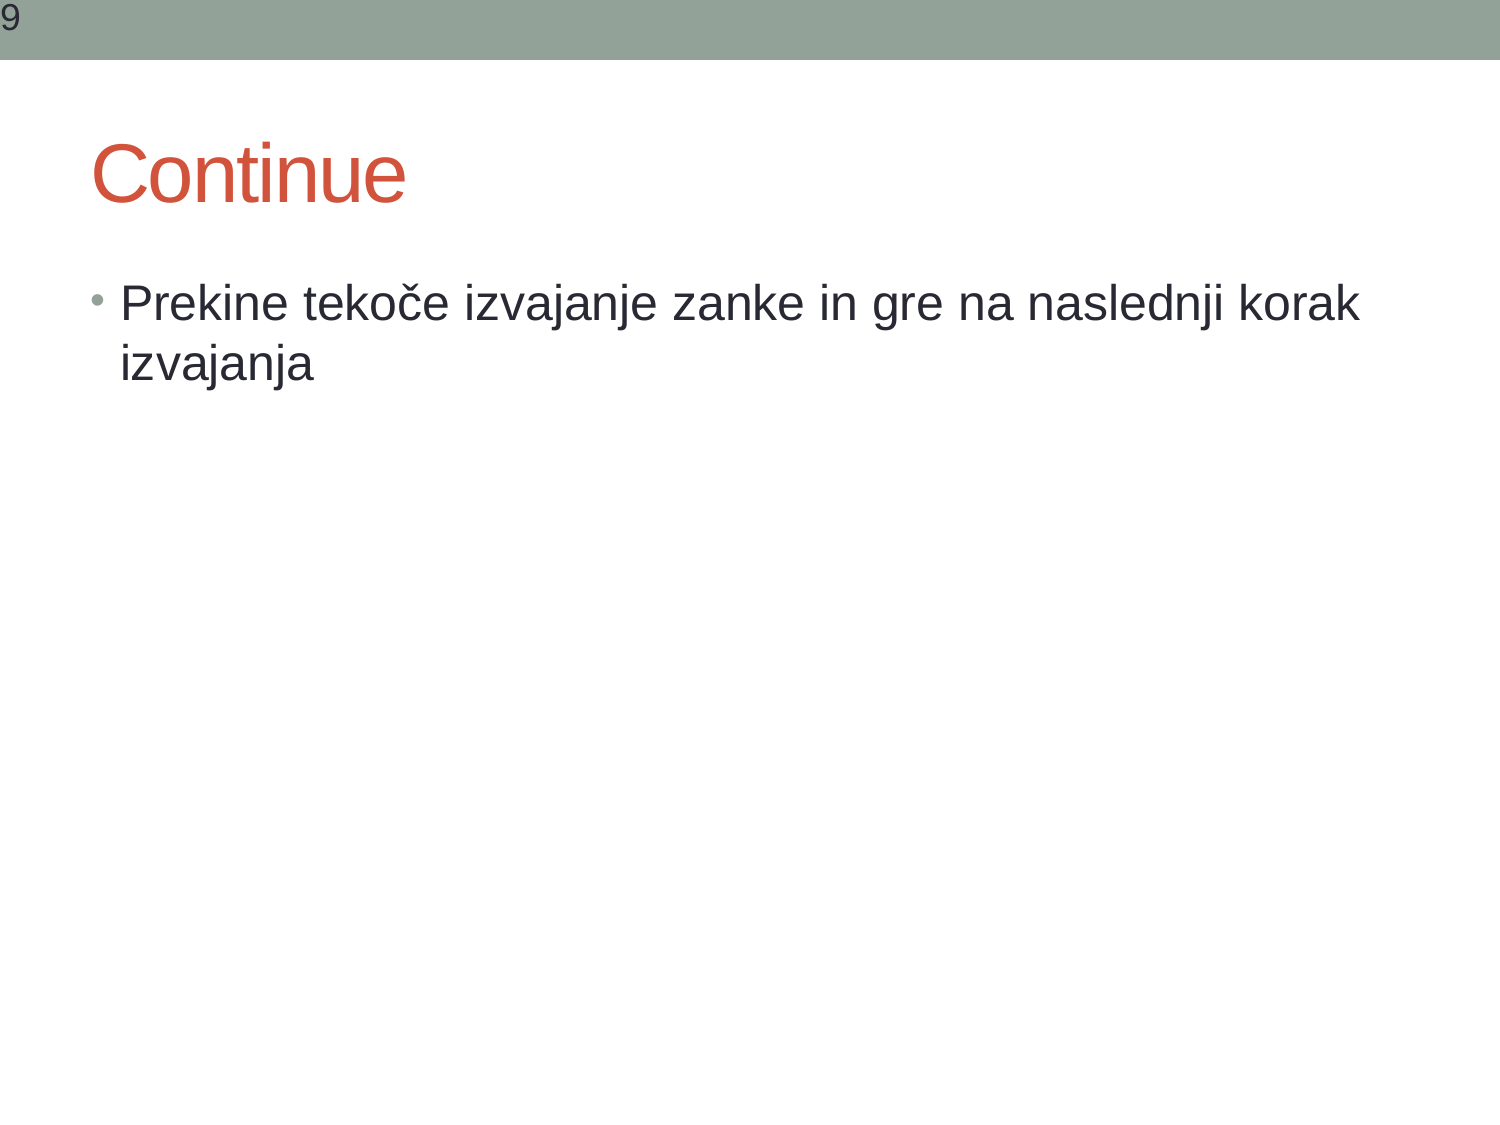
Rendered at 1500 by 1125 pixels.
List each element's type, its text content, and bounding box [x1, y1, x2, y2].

title Continue [75, 87, 1425, 250]
list Prekine tekoče izvajanje zanke in gre na naslednji korak izvajanja [75, 262, 1425, 1063]
